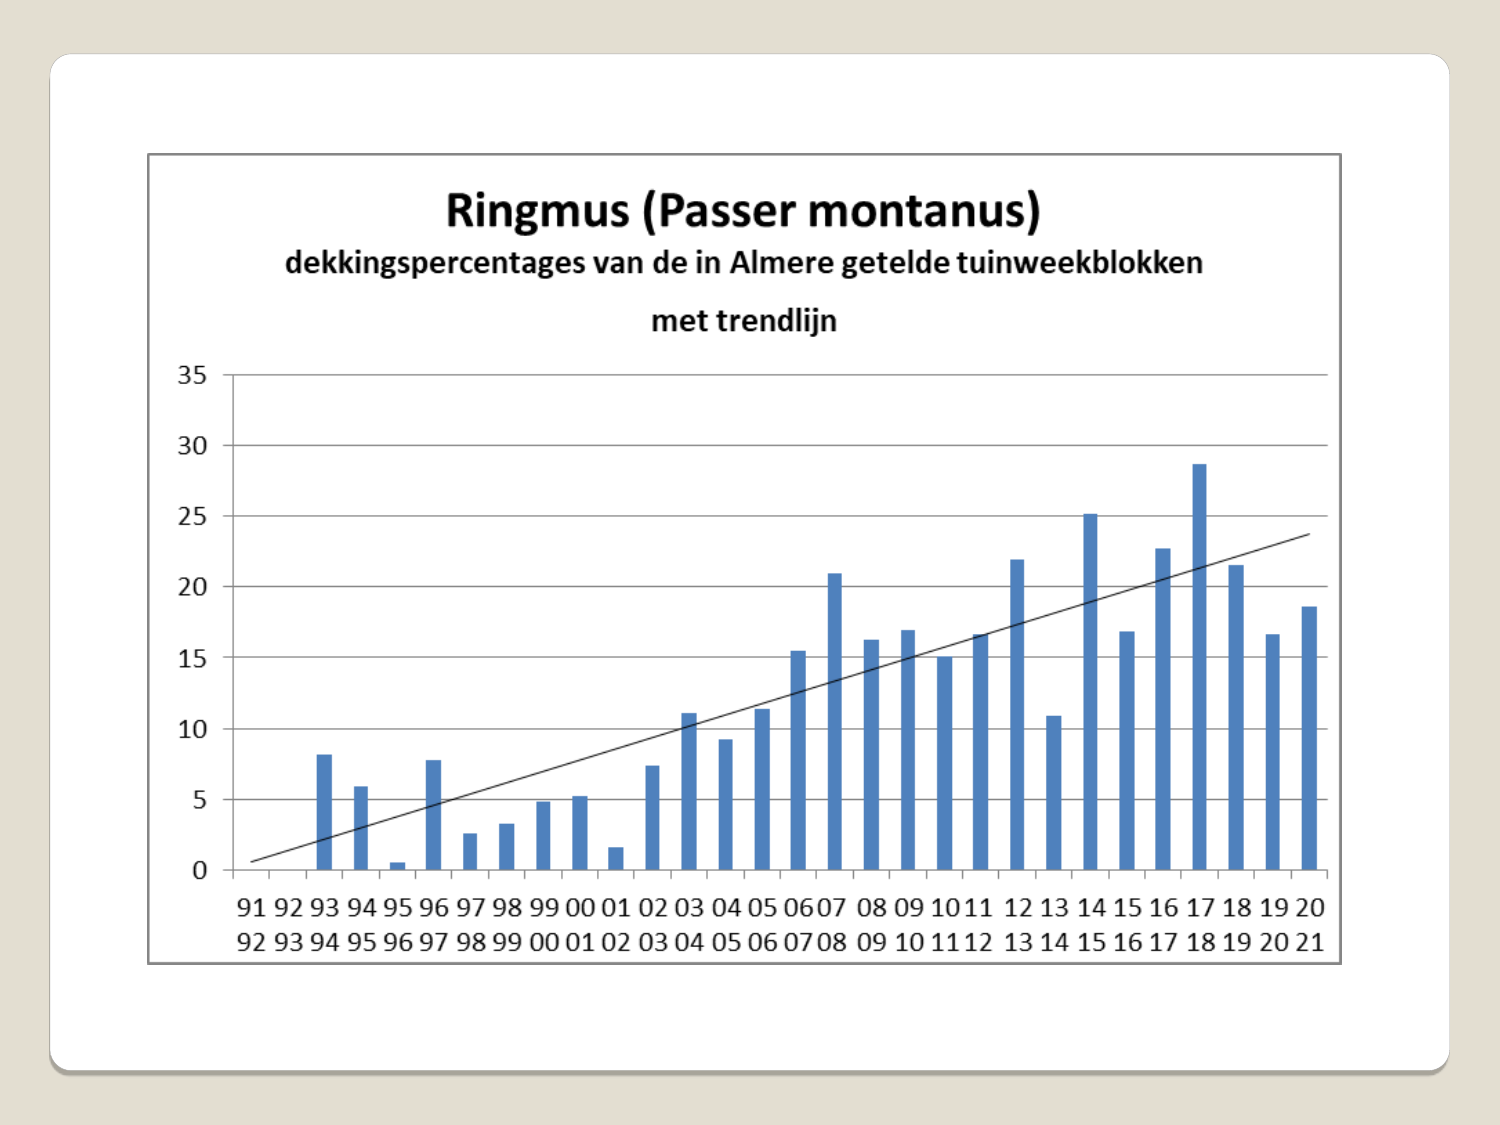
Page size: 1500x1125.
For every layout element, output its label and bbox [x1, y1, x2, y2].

picture [147, 153, 1342, 965]
